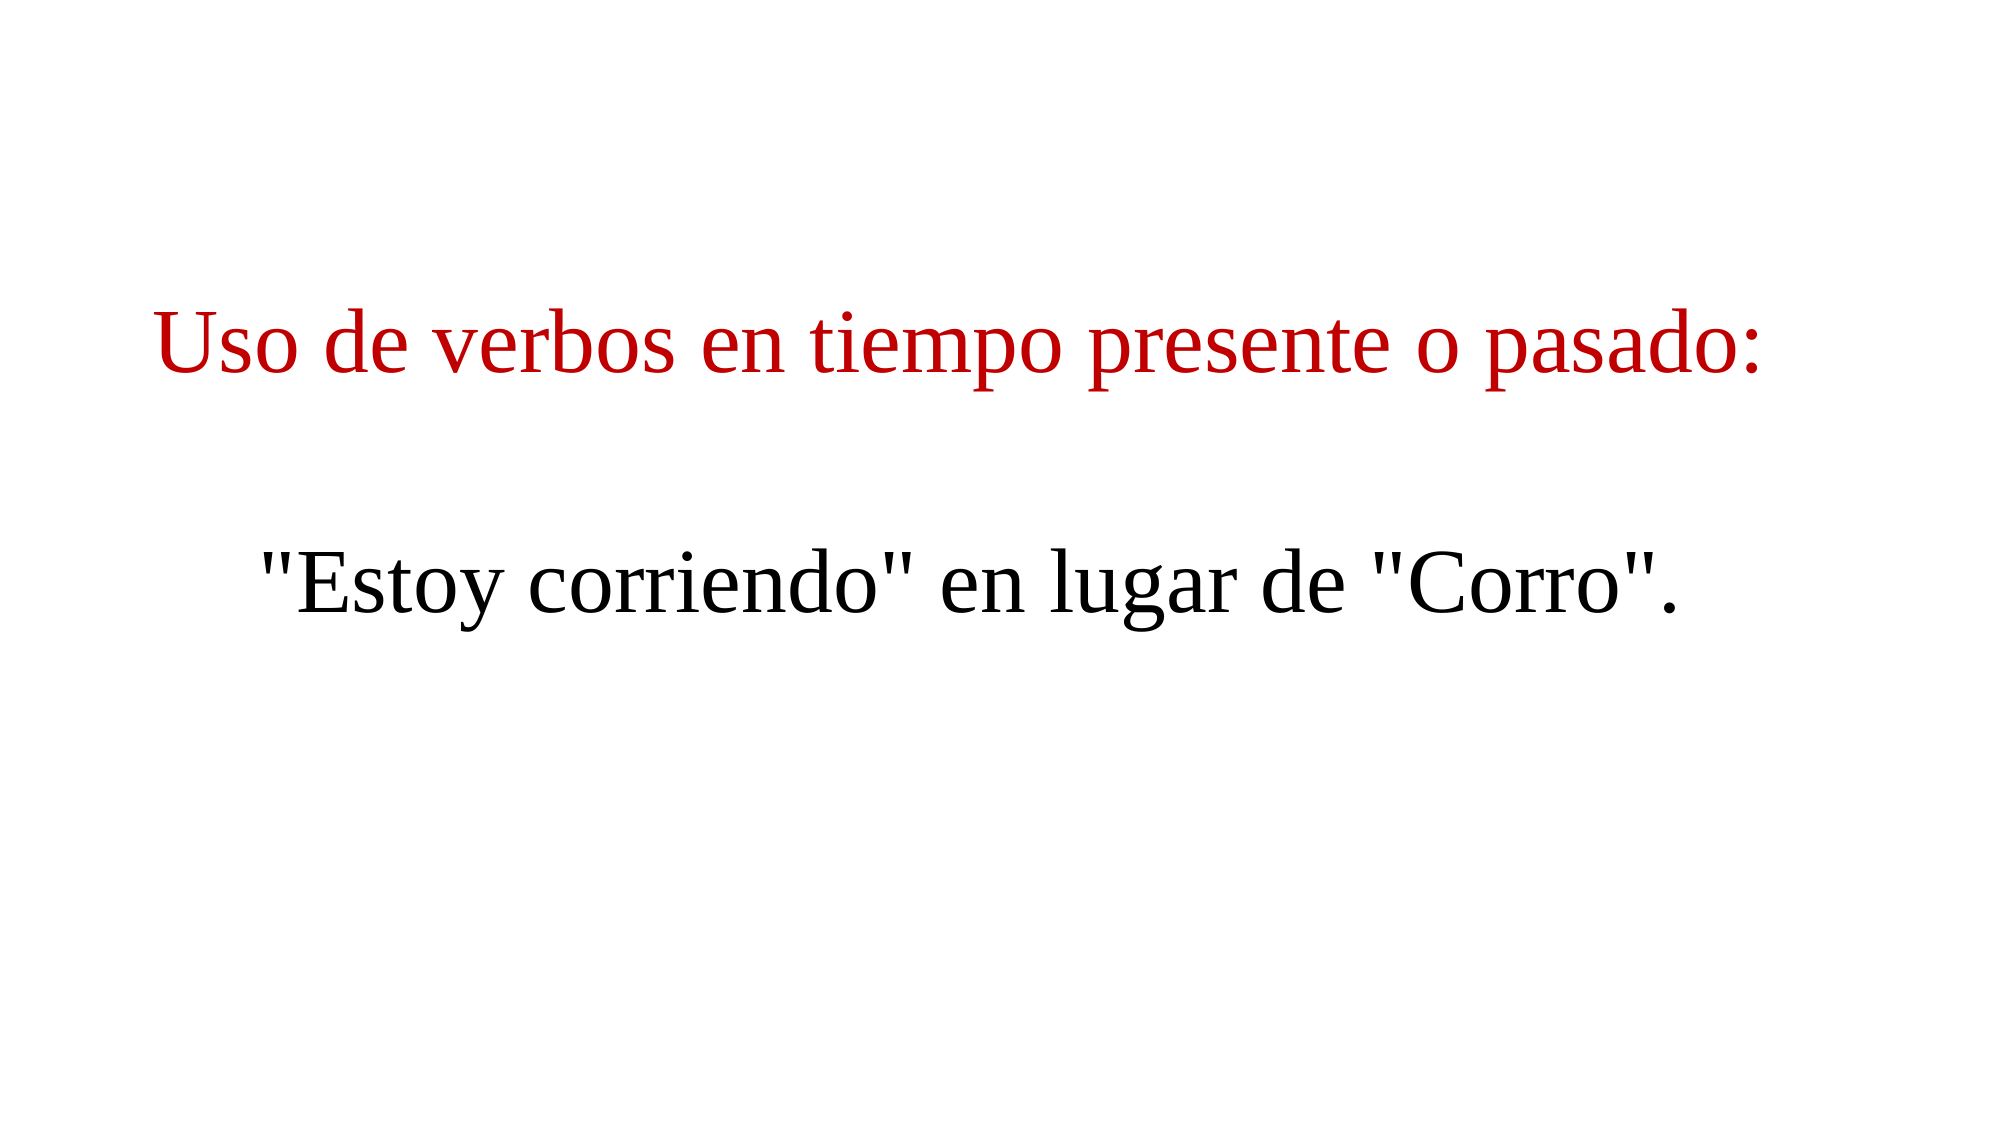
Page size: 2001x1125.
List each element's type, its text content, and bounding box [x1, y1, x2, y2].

list Uso de verbos en tiempo presente o pasado: "Estoy corriendo" en lugar de "Corro". [137, 154, 1863, 1014]
